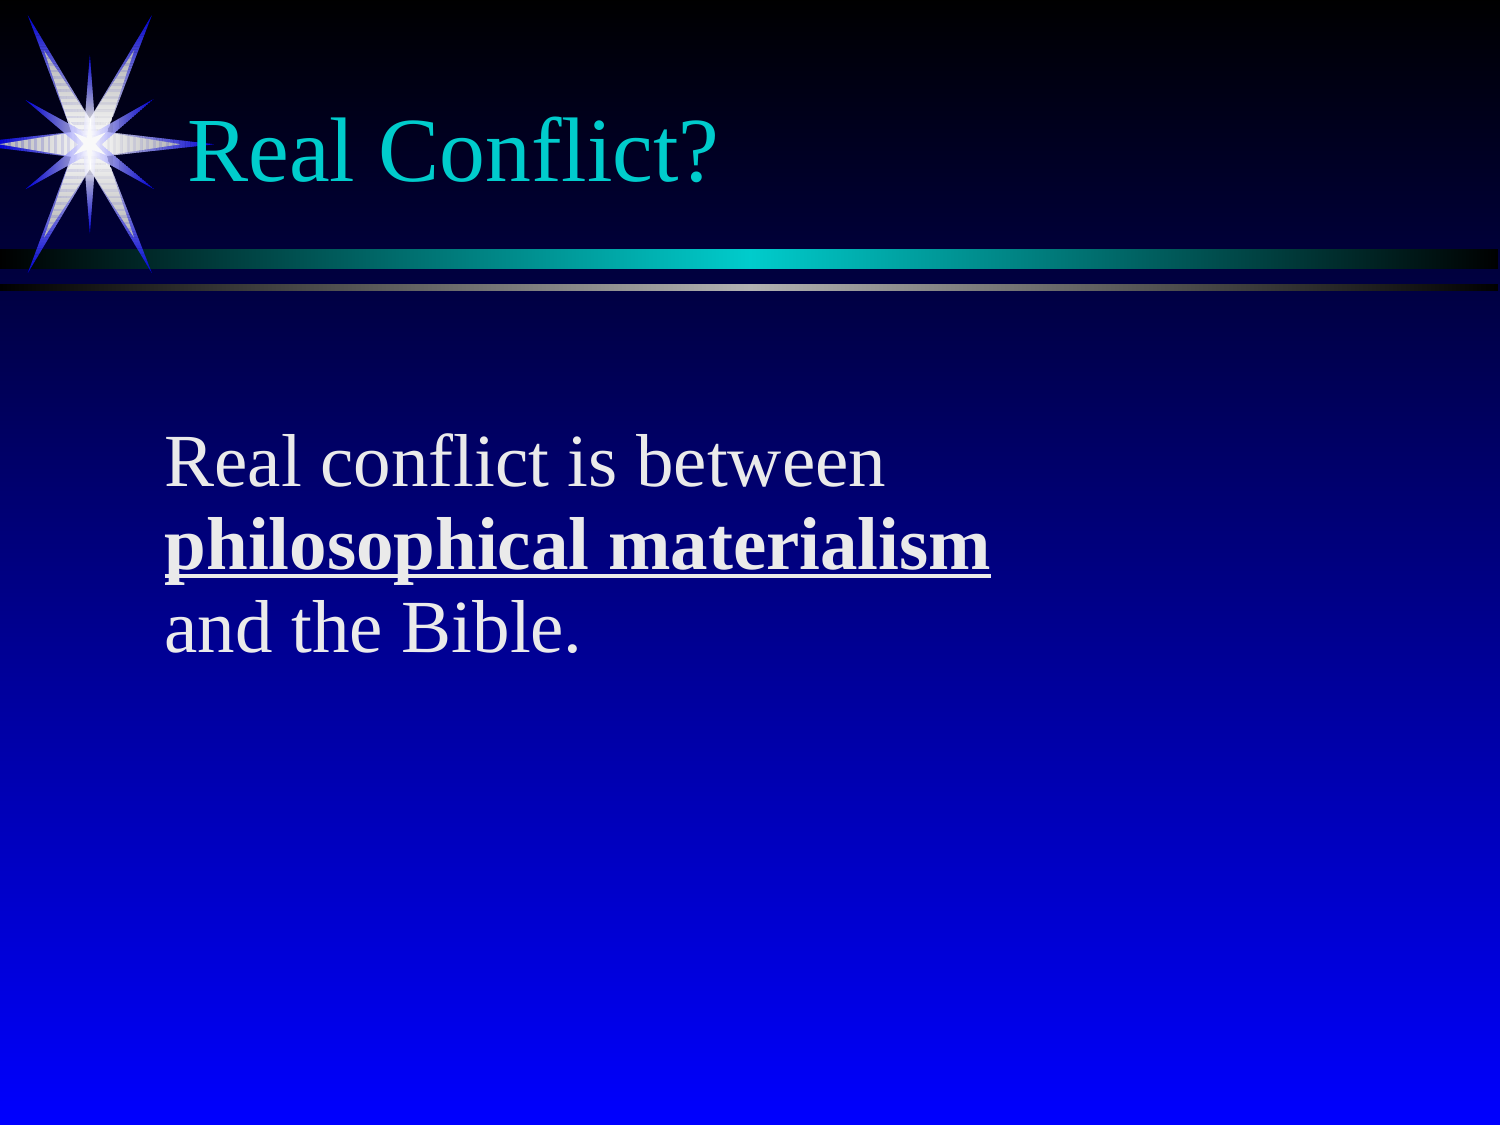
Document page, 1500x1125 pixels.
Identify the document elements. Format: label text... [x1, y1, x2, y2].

title Real Conflict? [187, 56, 1463, 244]
text_box Real conflict is between philosophical materialism and the Bible. [150, 412, 1088, 677]
